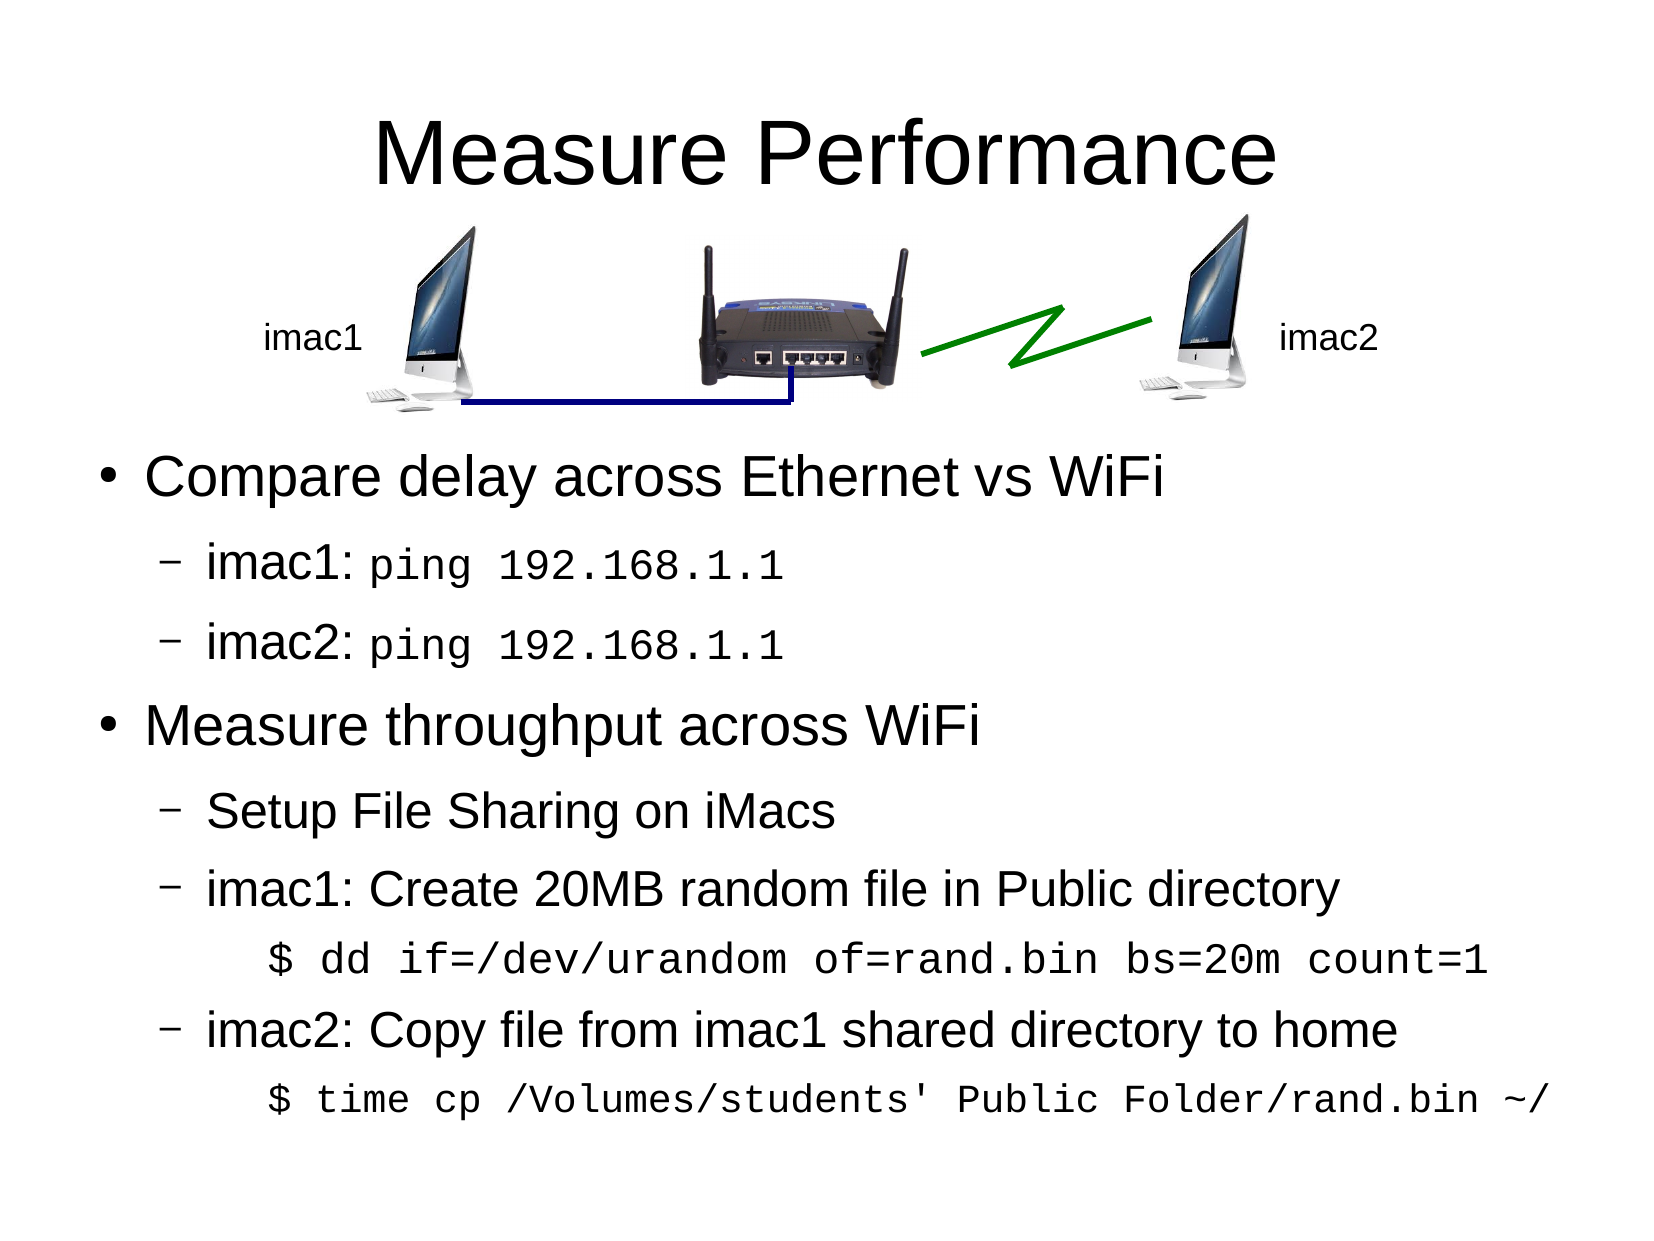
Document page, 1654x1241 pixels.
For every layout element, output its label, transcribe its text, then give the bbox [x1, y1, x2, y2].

picture [360, 224, 479, 415]
title Measure Performance [82, 49, 1571, 257]
picture [685, 235, 922, 402]
picture [1133, 212, 1252, 403]
list Compare delay across Ethernet vs WiFi imac1: ping 192.168.1.1 imac2: ping 192.168.1.1 Measure throughput across WiFi Setup File Sharing on iMacs imac1: Create 20MB random file in Public directory $ dd if=/dev/urandom of=rand.bin bs=20m count=1 imac2: Copy file from imac1 shared directory to home $ time cp /Volumes/students' Public Folder/rand.bin ~/ [82, 443, 1571, 1163]
text_box imac2 [1264, 309, 1394, 367]
text_box imac1 [248, 309, 378, 367]
